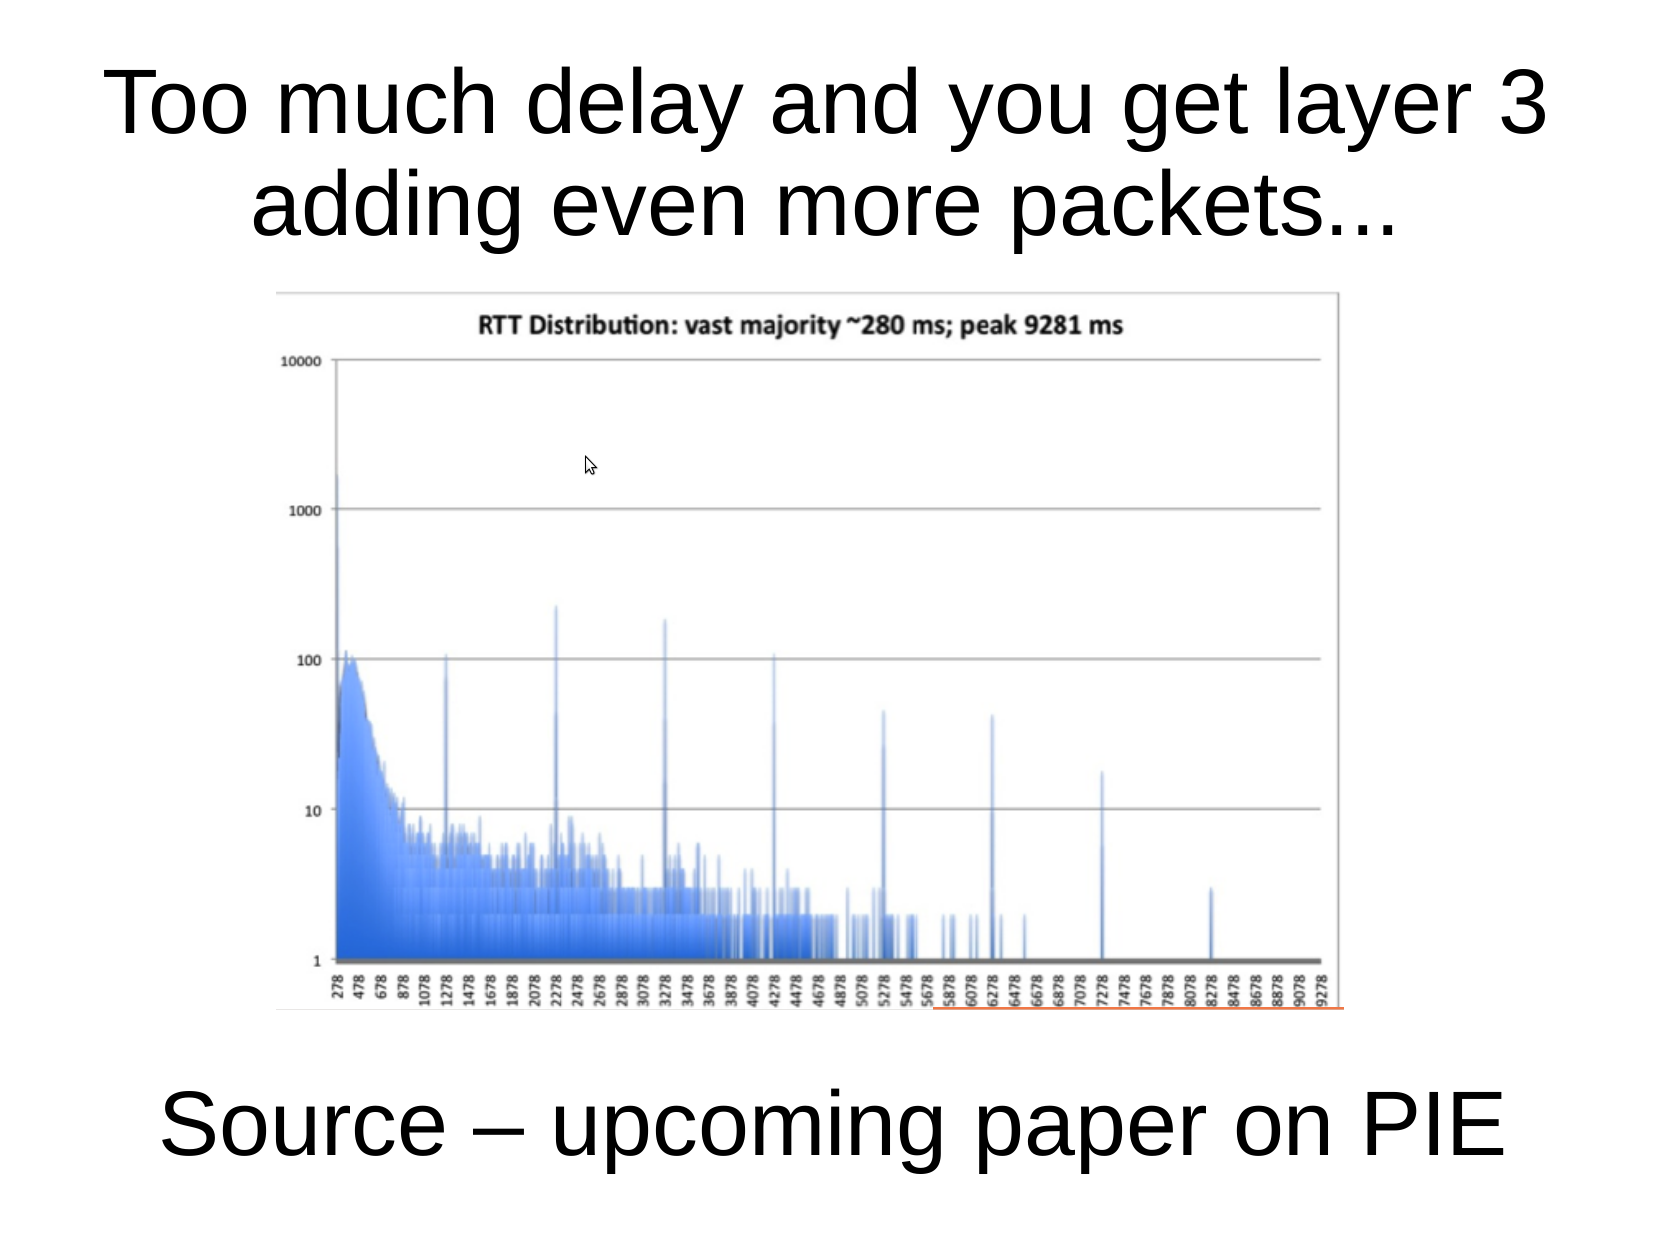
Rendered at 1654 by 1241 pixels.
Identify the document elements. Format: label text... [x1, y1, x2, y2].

title Source – upcoming paper on PIE [90, 1020, 1579, 1228]
title Too much delay and you get layer 3 adding even more packets... [82, 49, 1571, 257]
picture [276, 290, 1344, 1010]
